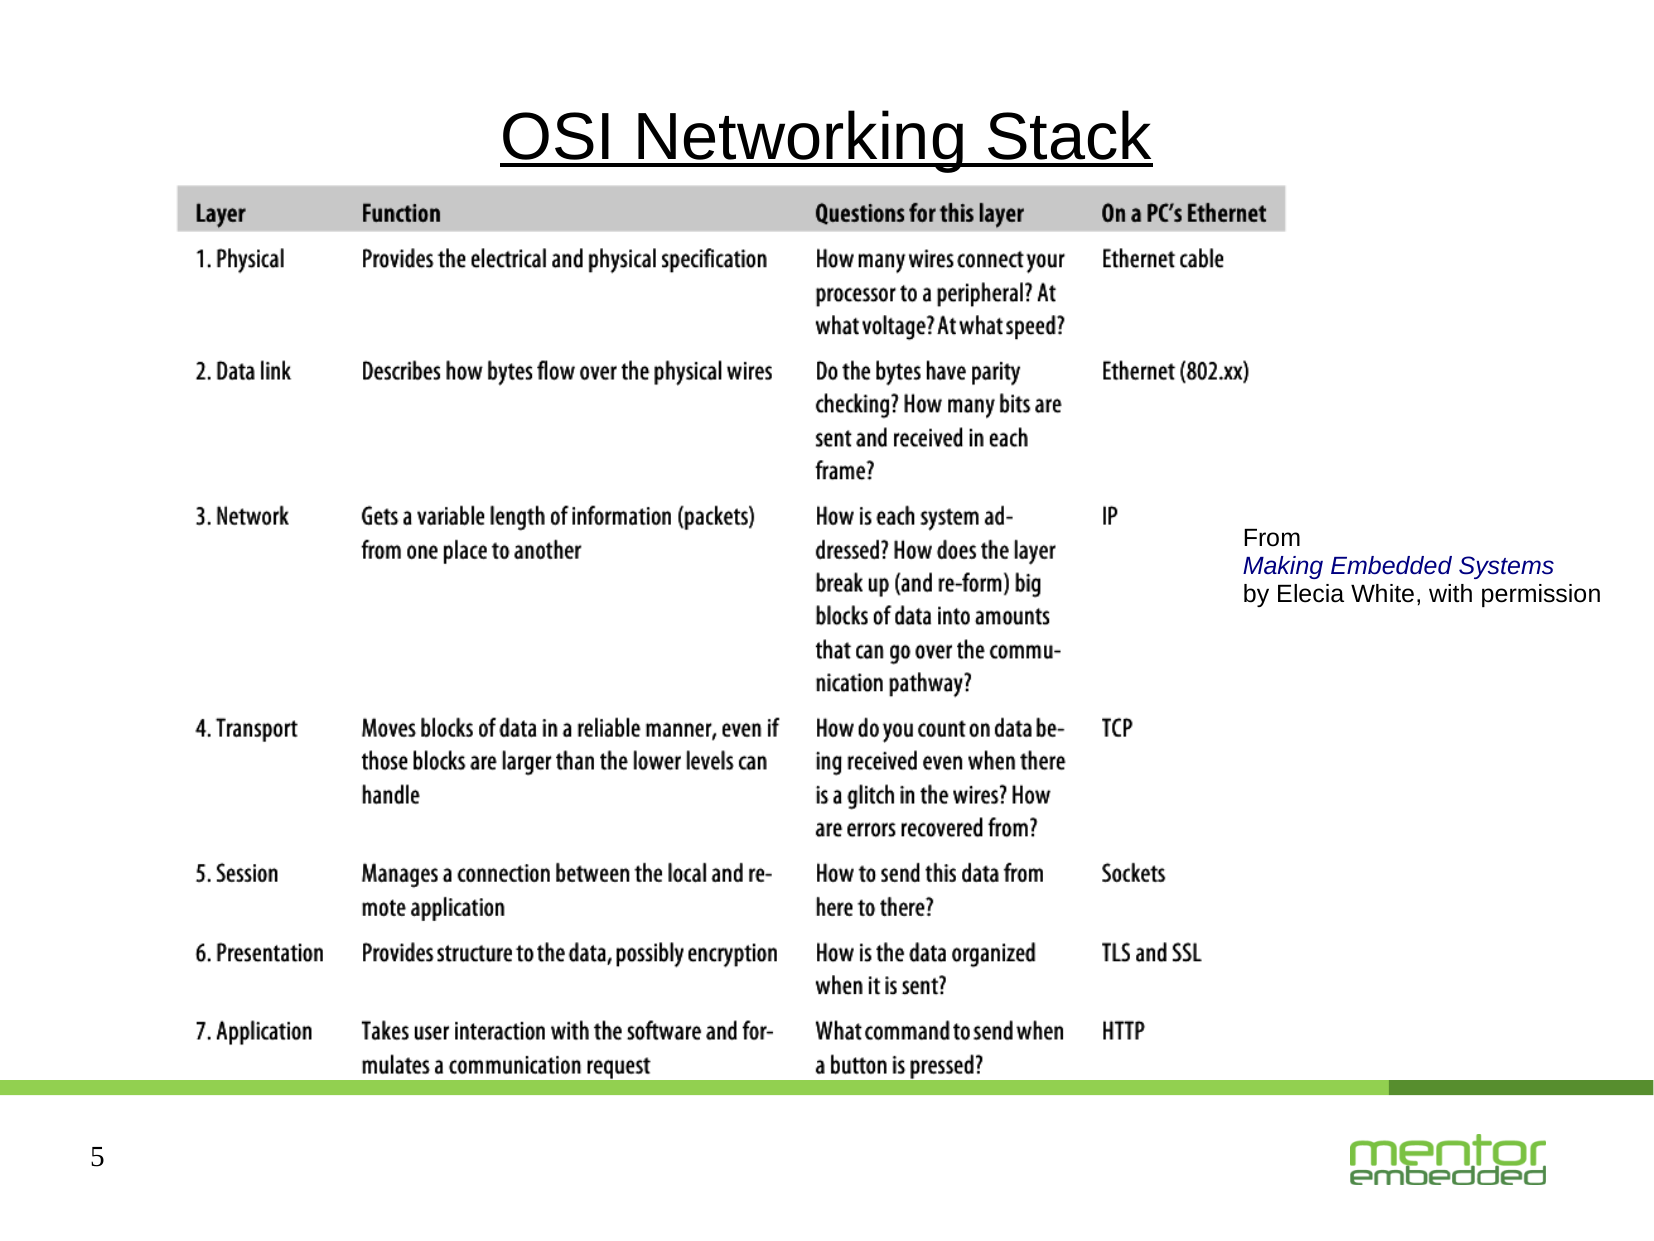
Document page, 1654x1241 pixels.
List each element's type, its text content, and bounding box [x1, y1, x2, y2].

picture [135, 179, 1299, 1081]
picture [1350, 1134, 1546, 1185]
title OSI Networking Stack [82, 32, 1571, 241]
text_box From Making Embedded Systems by Elecia White, with permission [1228, 516, 1618, 616]
